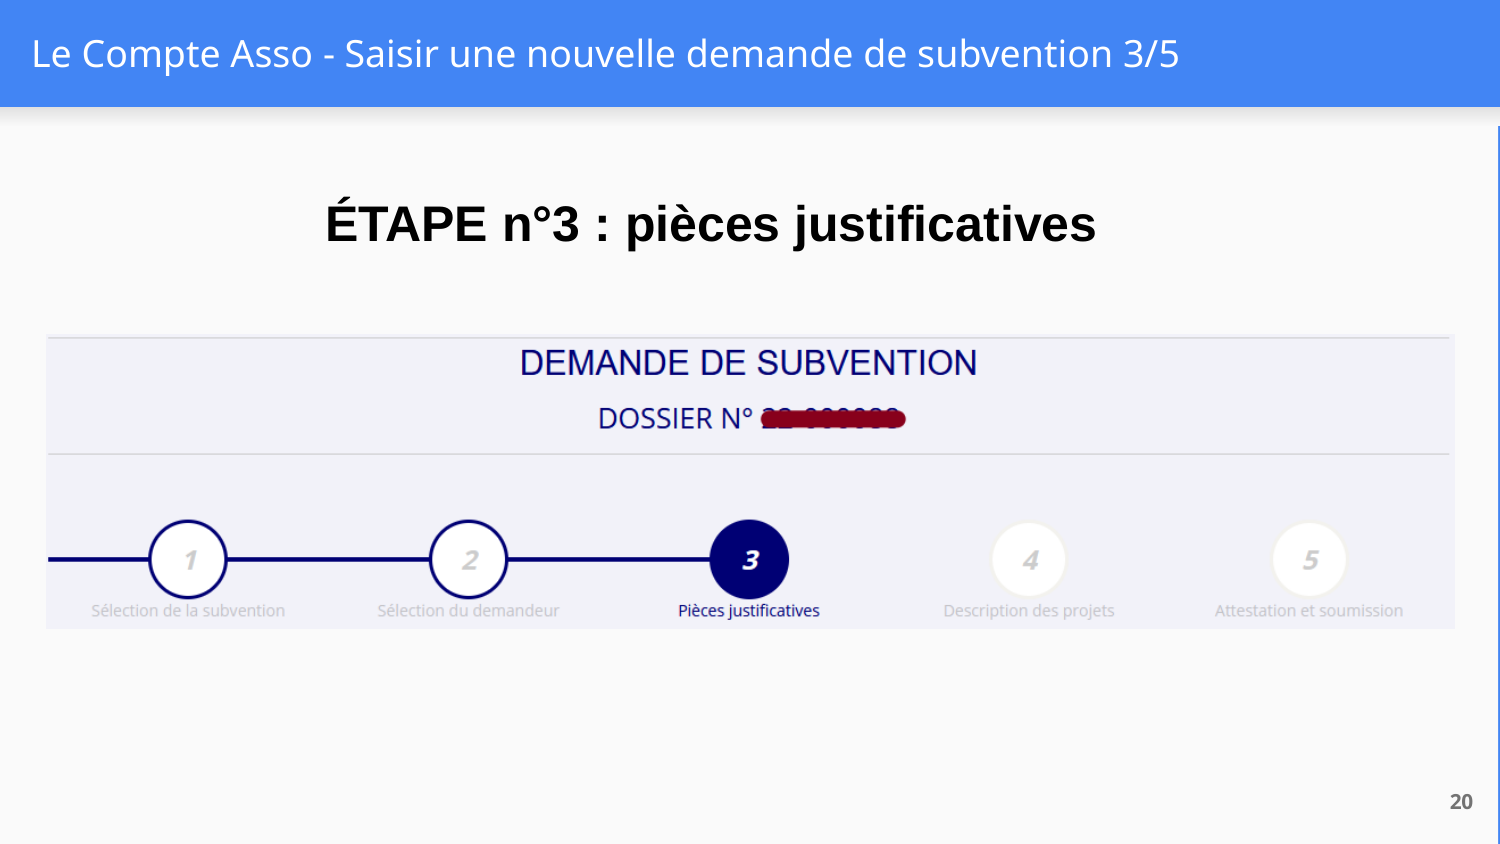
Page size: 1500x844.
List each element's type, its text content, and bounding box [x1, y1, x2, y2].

picture [46, 334, 1455, 629]
title Le Compte Asso - Saisir une nouvelle demande de subvention 3/5 [16, 2, 1464, 102]
slide_number <numéro> [1398, 770, 1489, 835]
text_box ÉTAPE n°3 : pièces justificatives [300, 176, 1124, 334]
